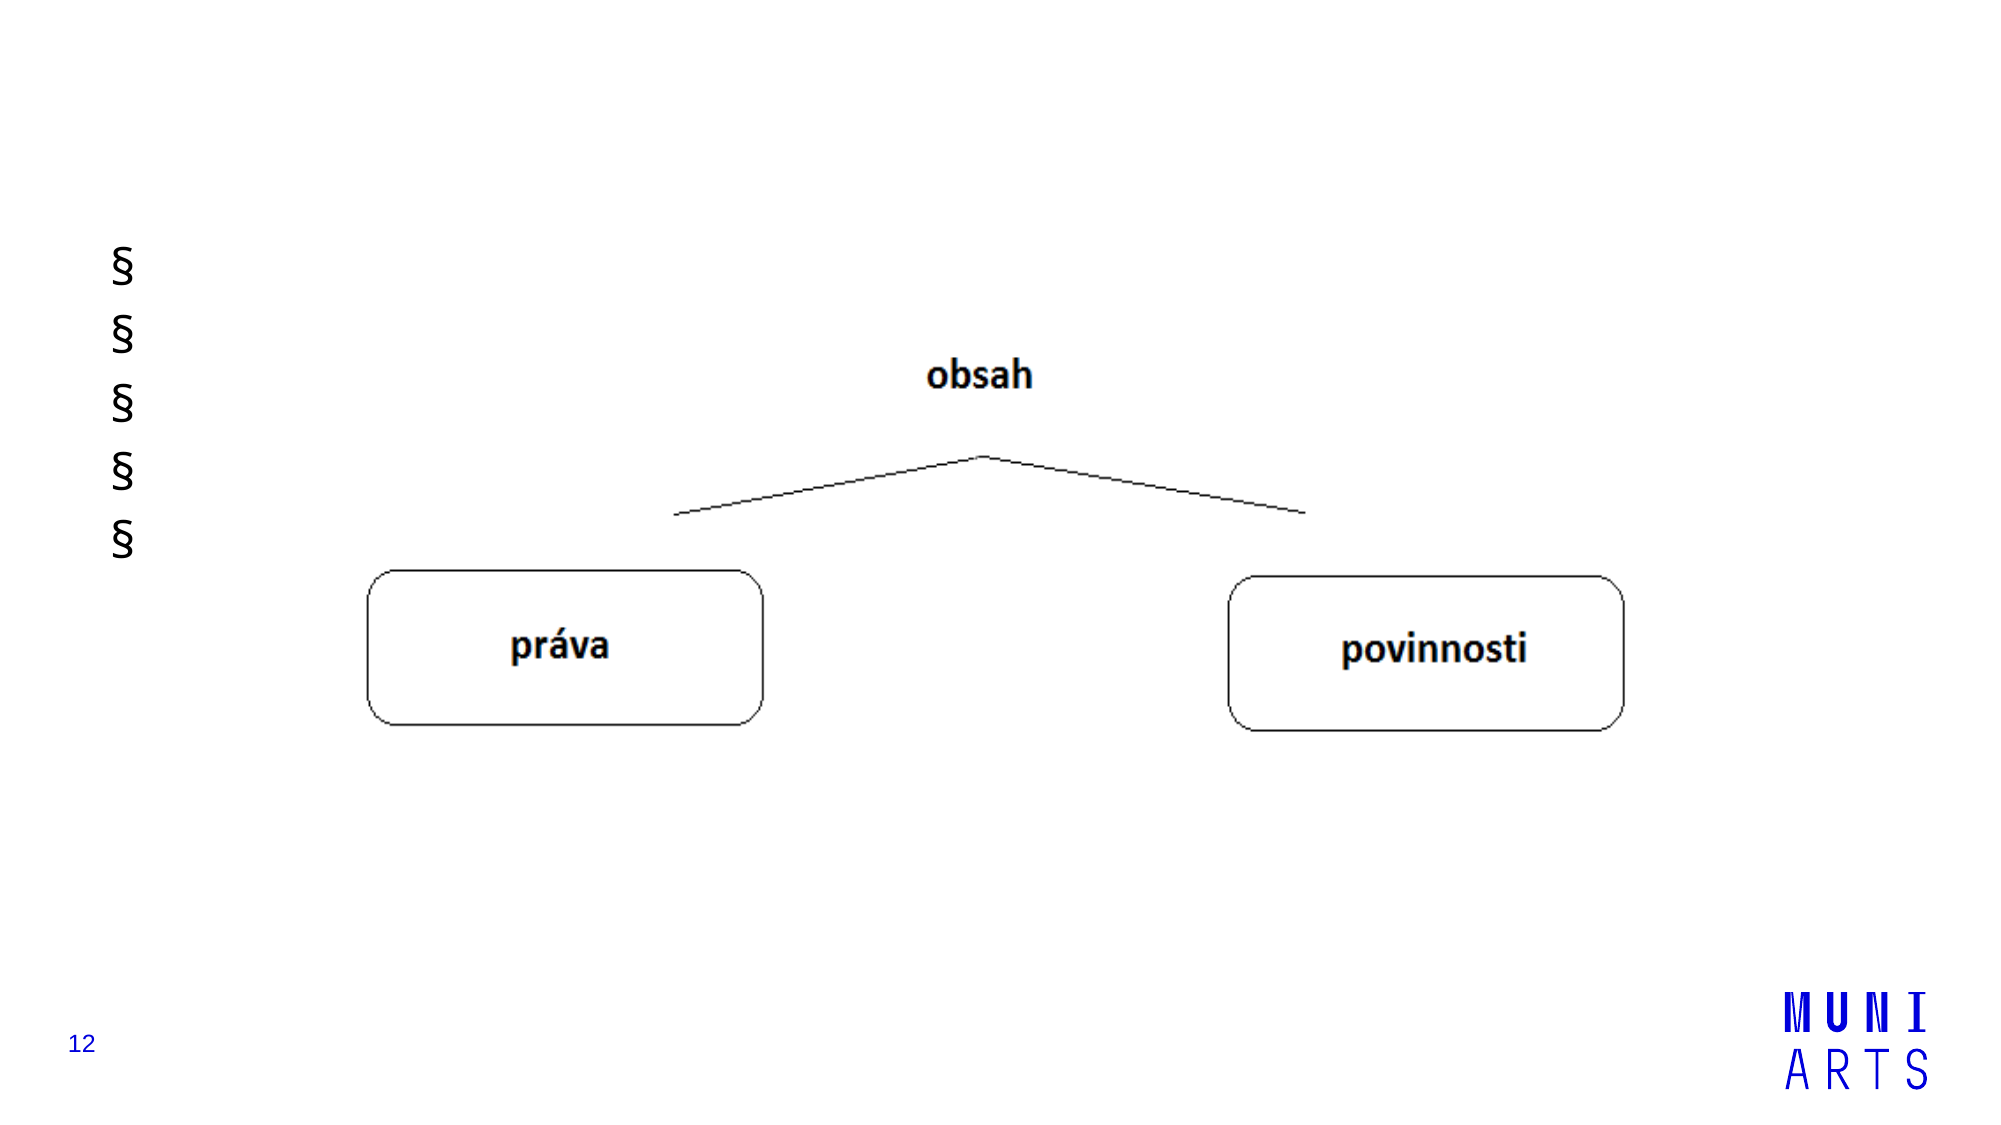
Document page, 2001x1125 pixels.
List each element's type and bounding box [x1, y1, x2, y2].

text_box [67, 1021, 110, 1063]
text_box [109, 231, 1808, 912]
picture [279, 302, 1745, 894]
